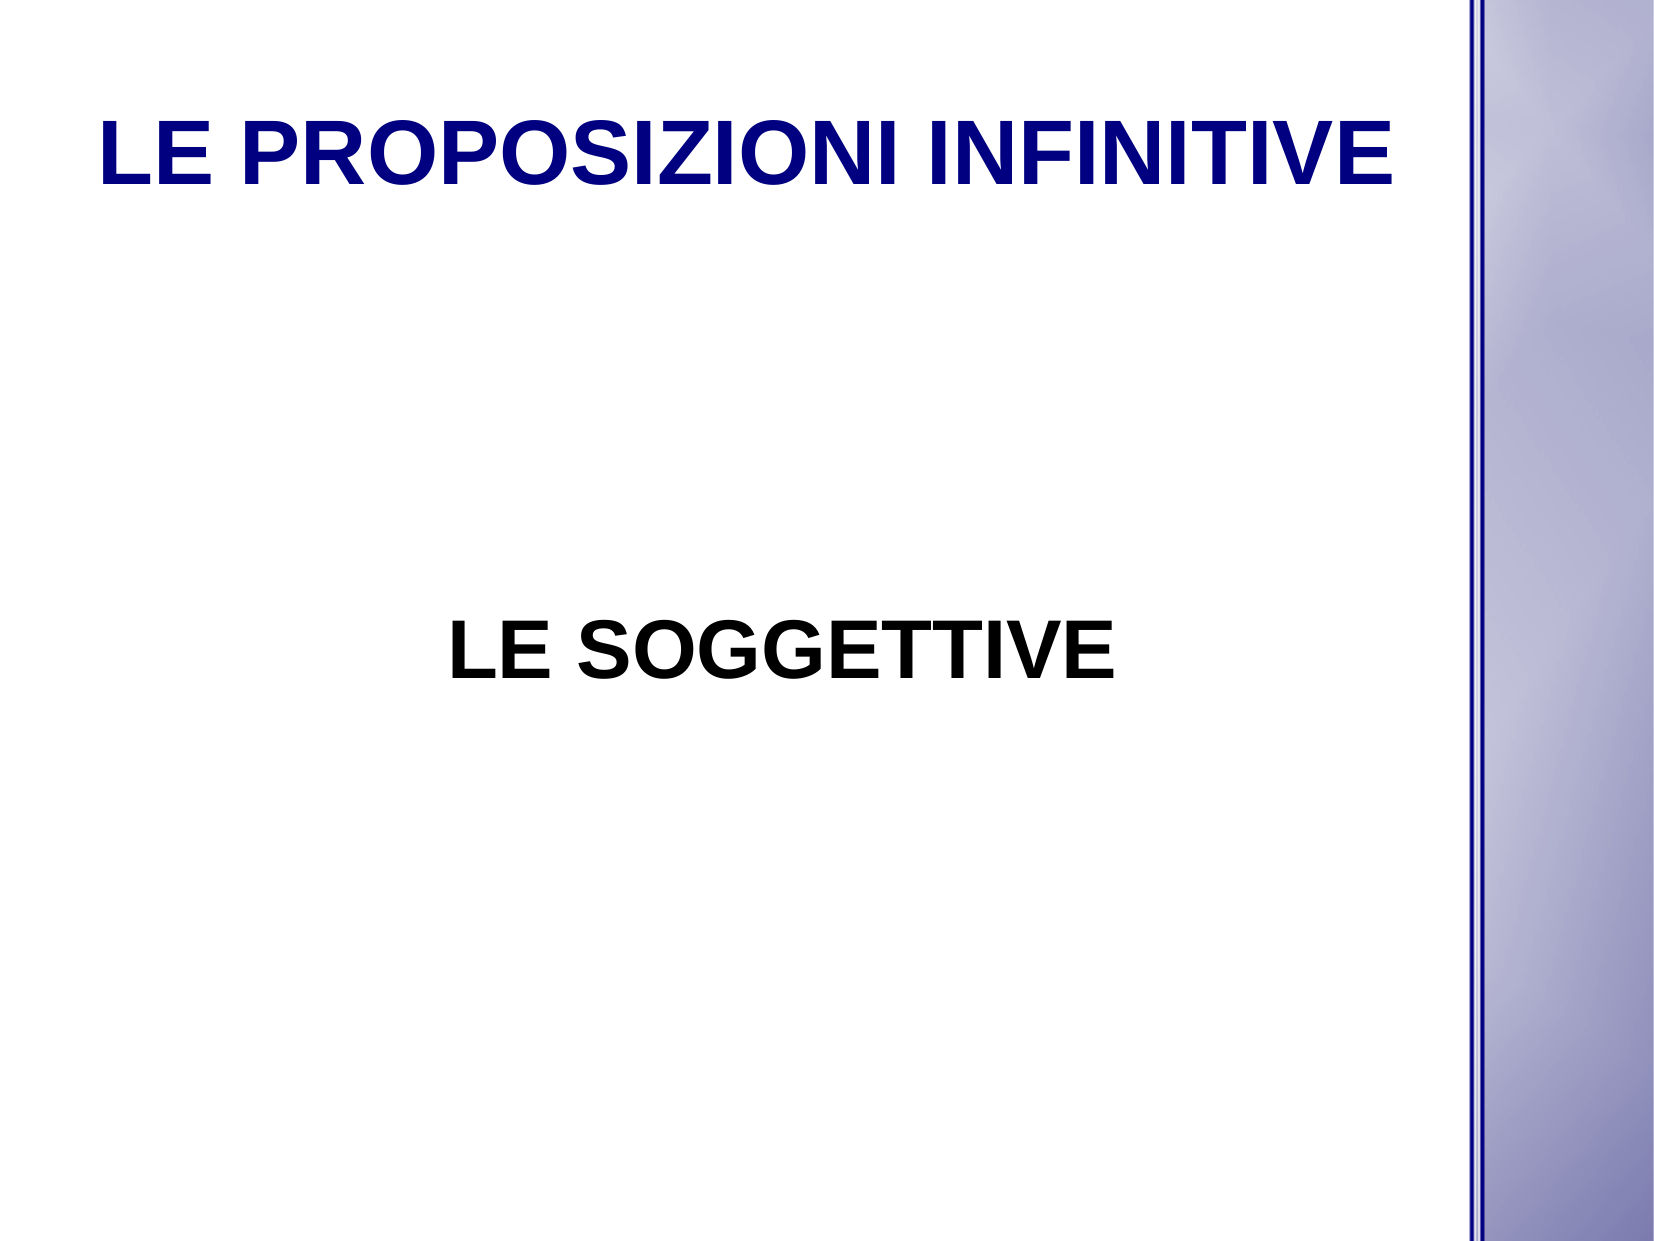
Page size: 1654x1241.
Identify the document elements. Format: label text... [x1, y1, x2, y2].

picture [0, 0, 1654, 1241]
list LE SOGGETTIVE [47, 290, 1447, 1109]
title LE PROPOSIZIONI INFINITIVE [47, 49, 1447, 257]
